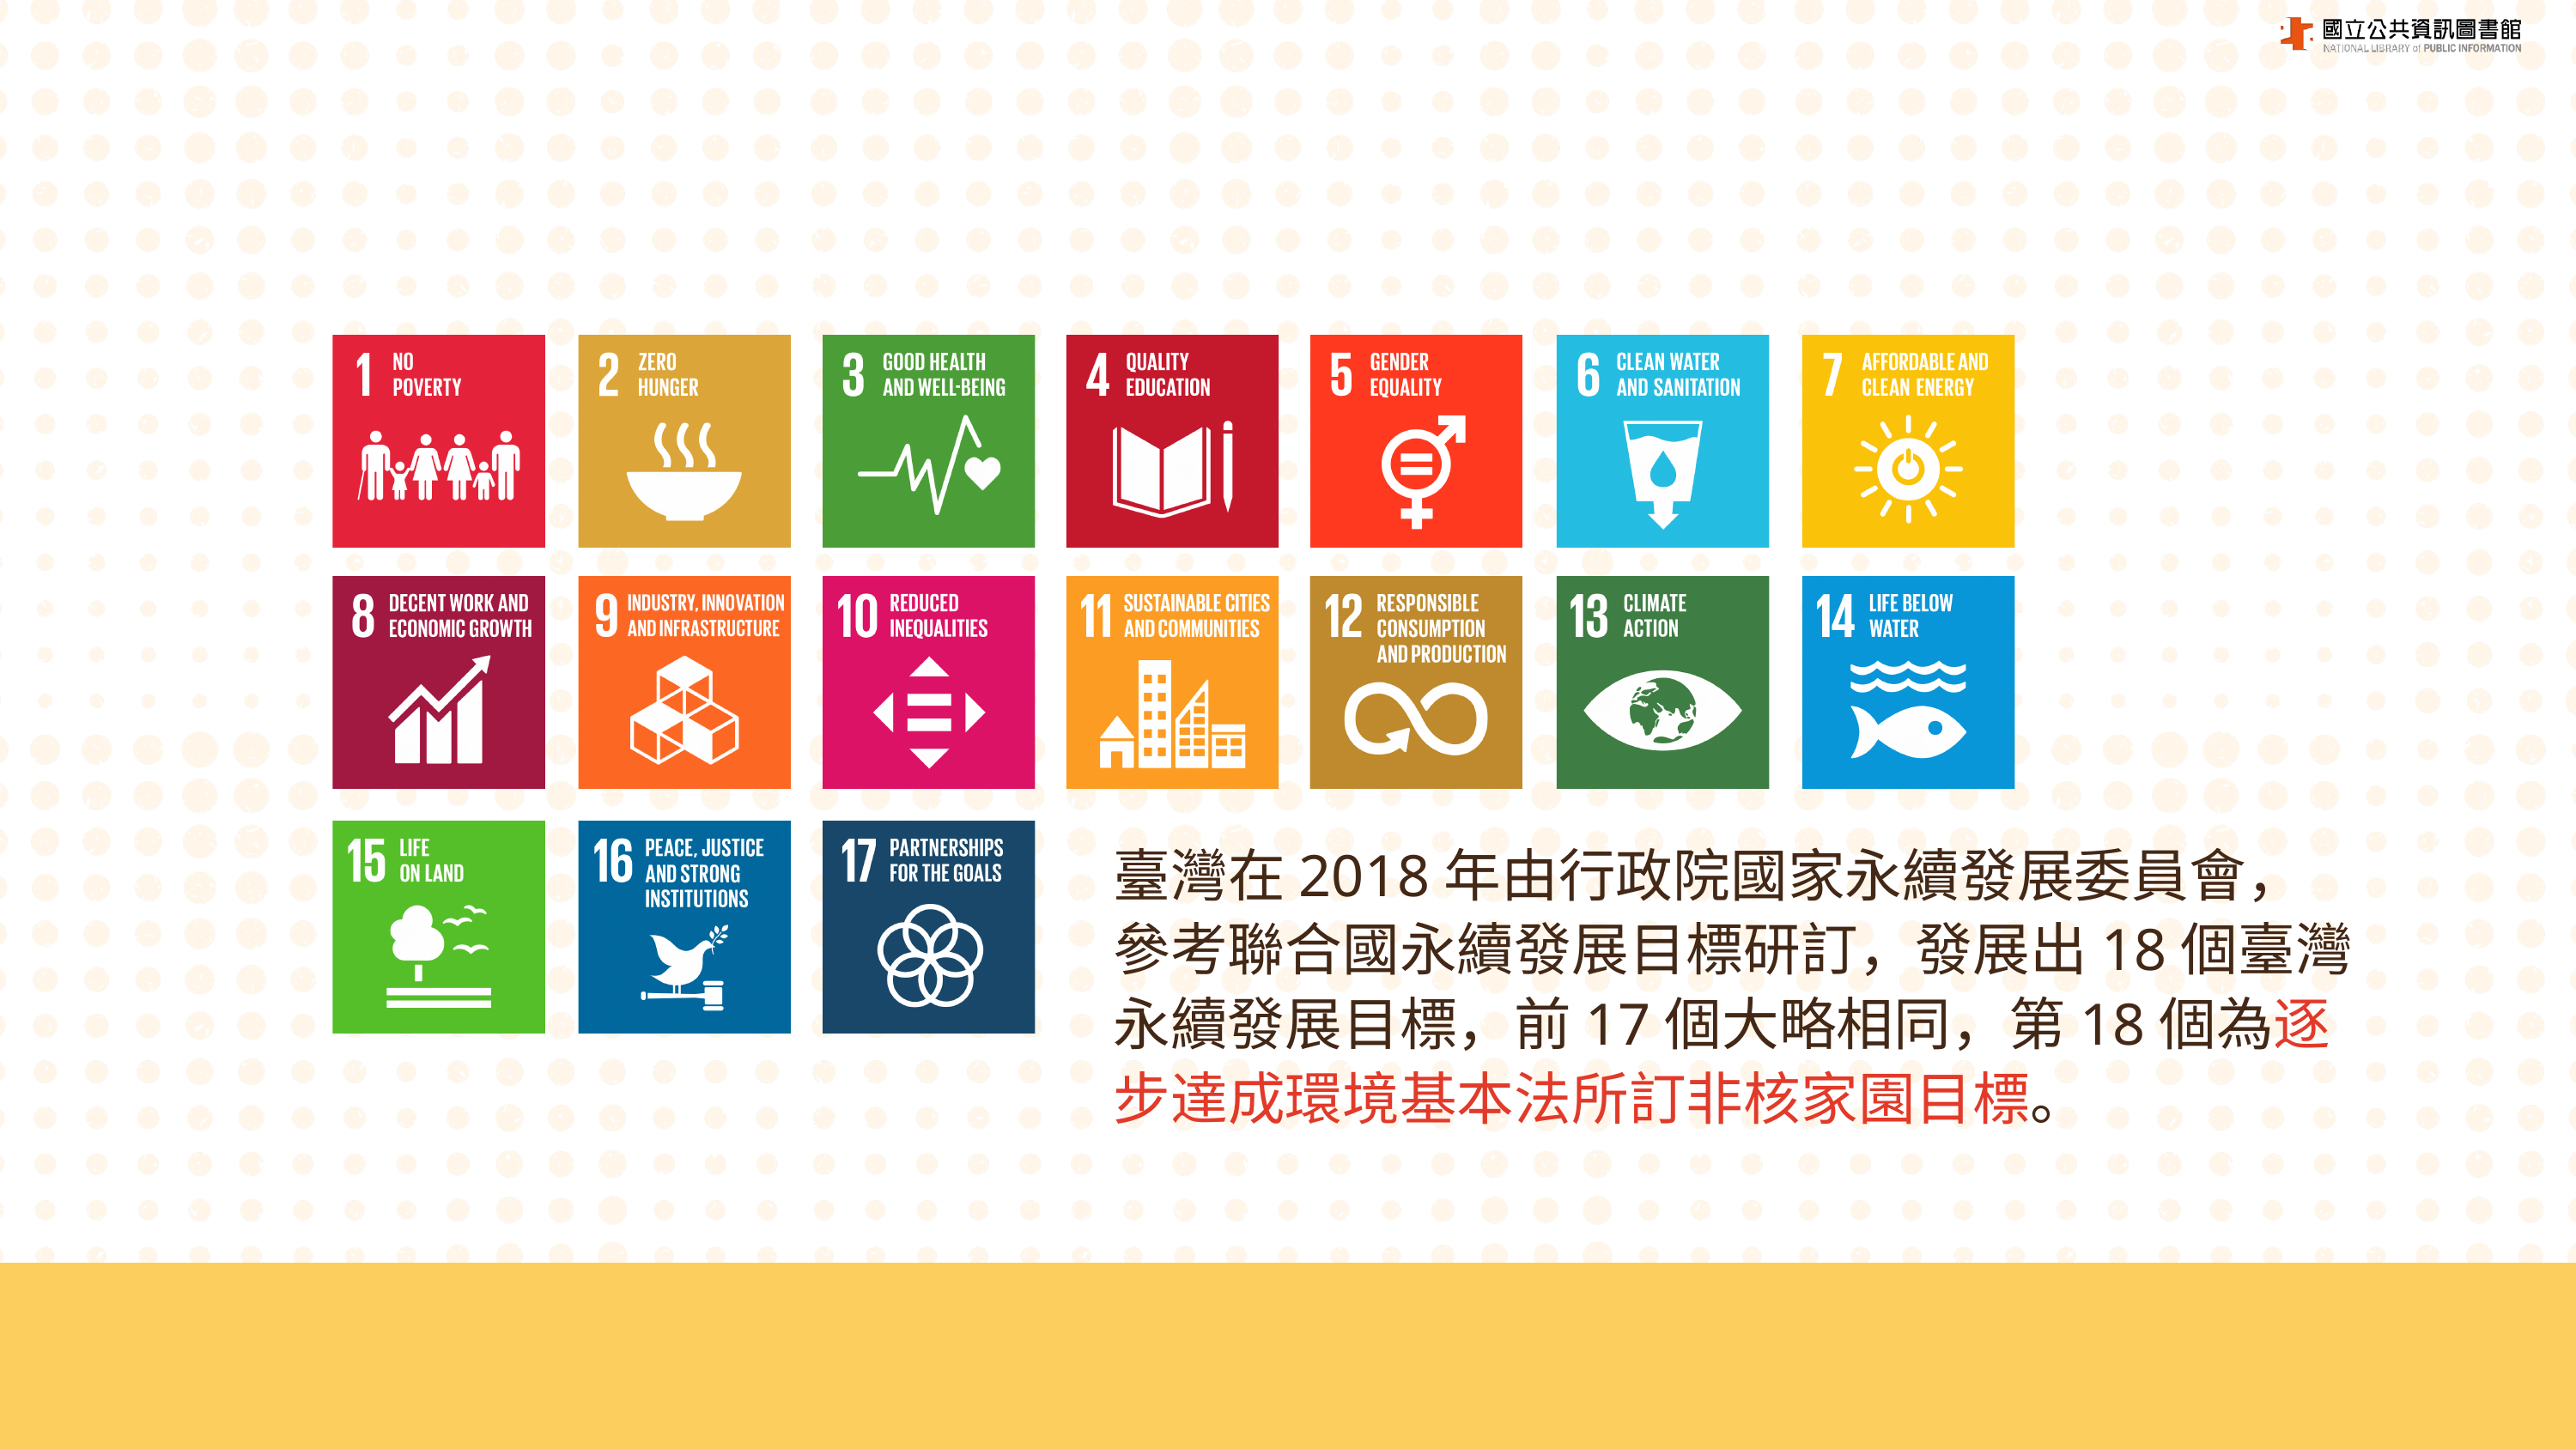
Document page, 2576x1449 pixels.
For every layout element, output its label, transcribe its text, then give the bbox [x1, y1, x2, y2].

text_box 臺灣在2018年由行政院國家永續發展委員會， 參考聯合國永續發展目標研訂，發展出18個臺灣永續發展目標，前17個大略相同，第18個為逐步達成環境基本法所訂非核家園目標。 [1113, 833, 2372, 1132]
picture [2279, 15, 2522, 52]
text_box [0, 0, 2576, 1449]
